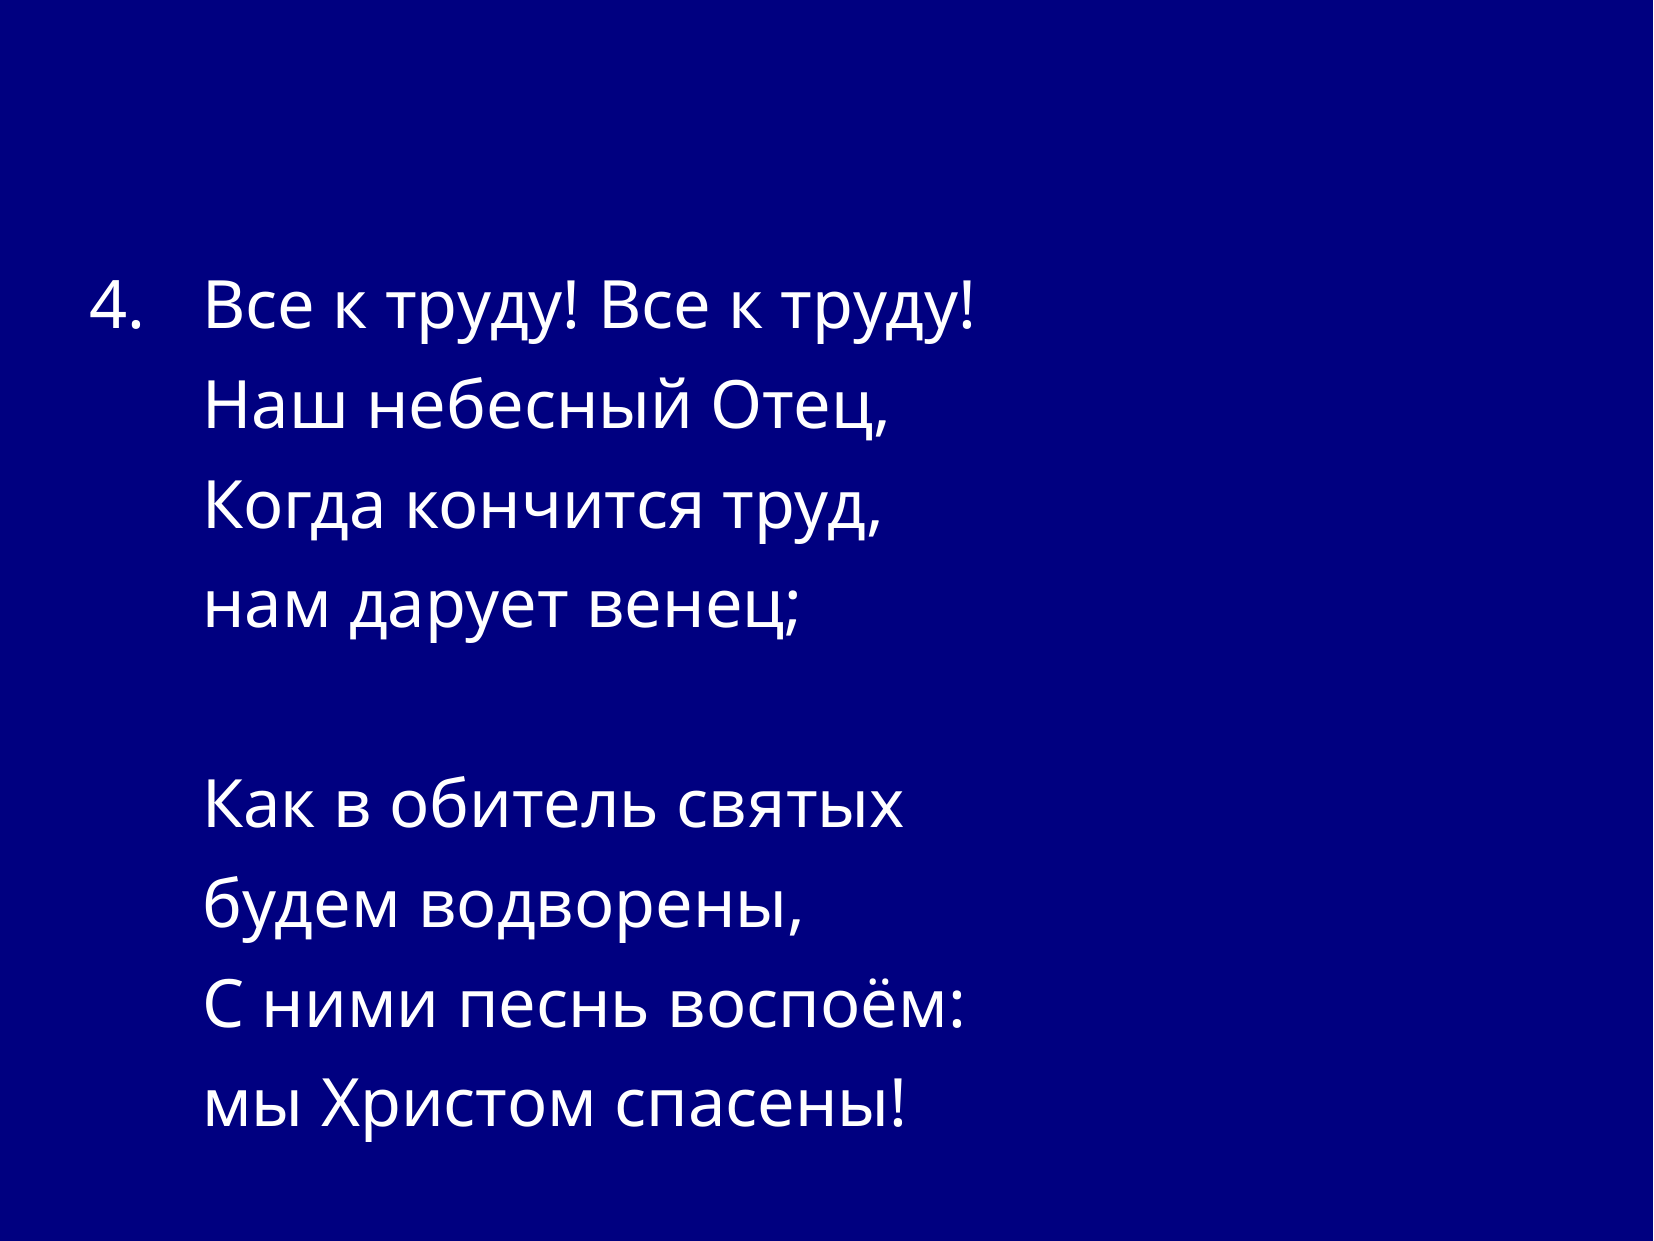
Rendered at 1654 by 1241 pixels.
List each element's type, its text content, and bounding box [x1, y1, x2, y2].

text_box 4. Все к труду! Все к труду! Наш небесный Отец, Когда кончится труд, нам дарует венец; Как в обитель святых будем водворены, С ними песнь воспоём: мы Христом спасены! [75, 150, 1576, 1163]
